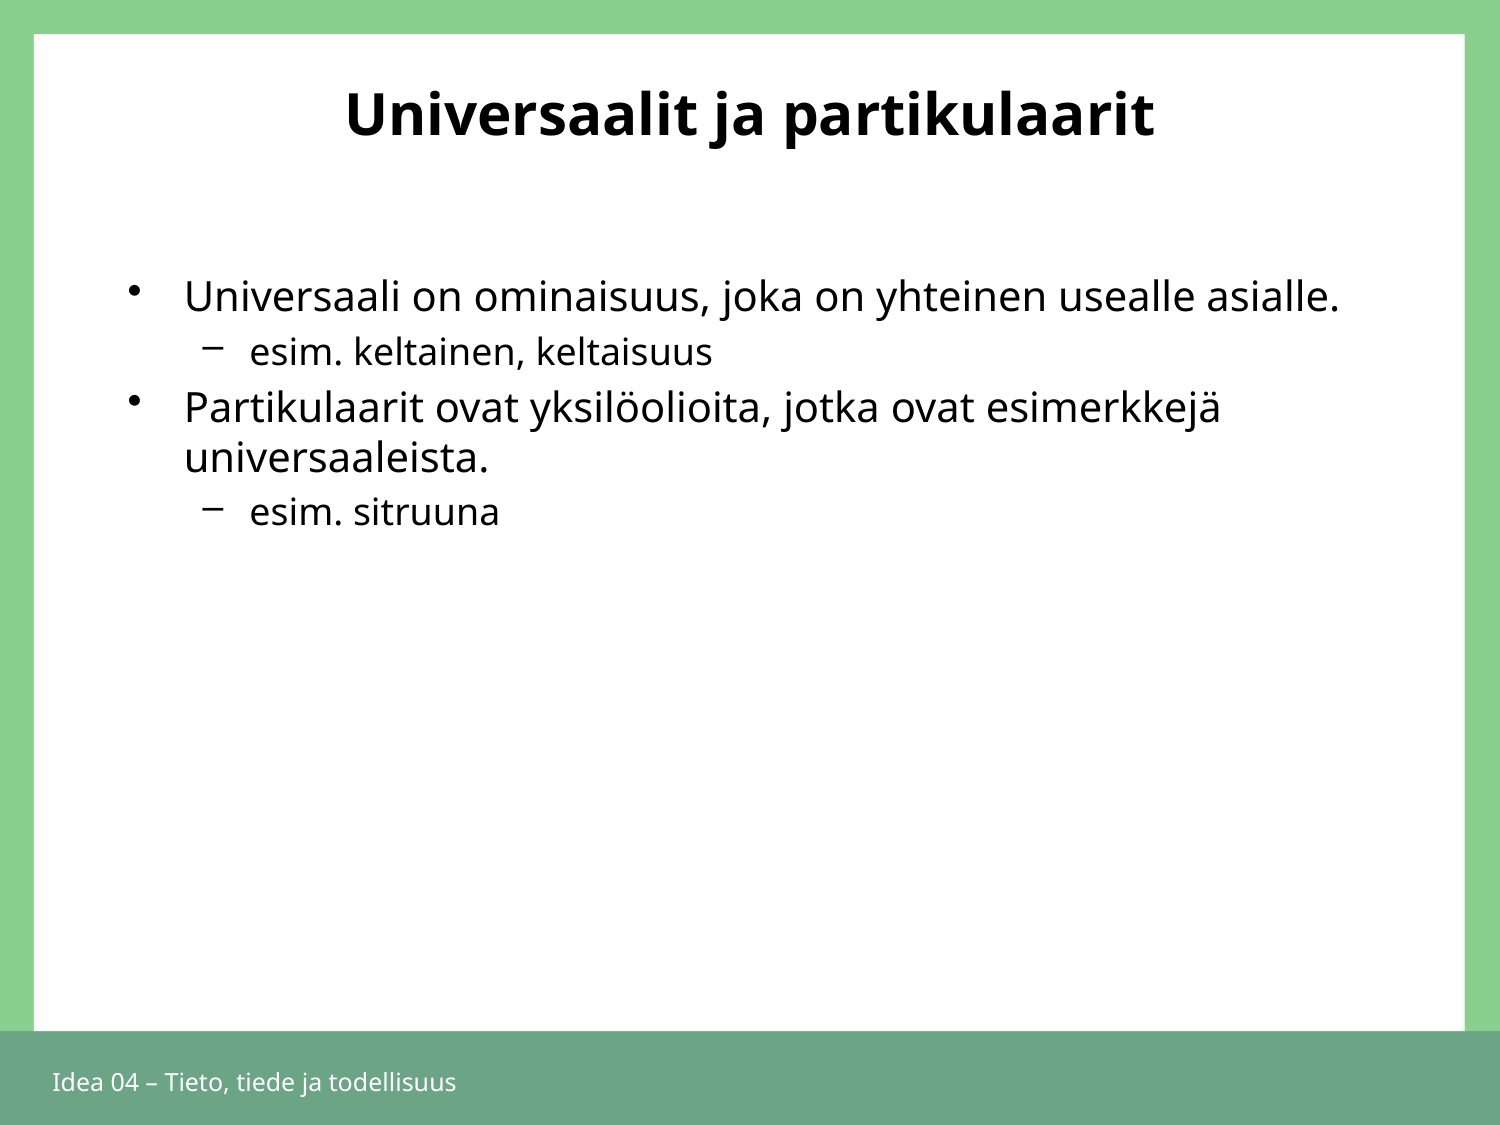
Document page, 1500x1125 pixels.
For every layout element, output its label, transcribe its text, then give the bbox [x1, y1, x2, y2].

picture [0, 0, 1500, 1125]
title Universaalit ja partikulaarit [112, 37, 1388, 188]
list Universaali on ominaisuus, joka on yhteinen usealle asialle. esim. keltainen, keltaisuus Partikulaarit ovat yksilöolioita, jotka ovat esimerkkejä universaaleista. esim. sitruuna [112, 262, 1388, 1000]
